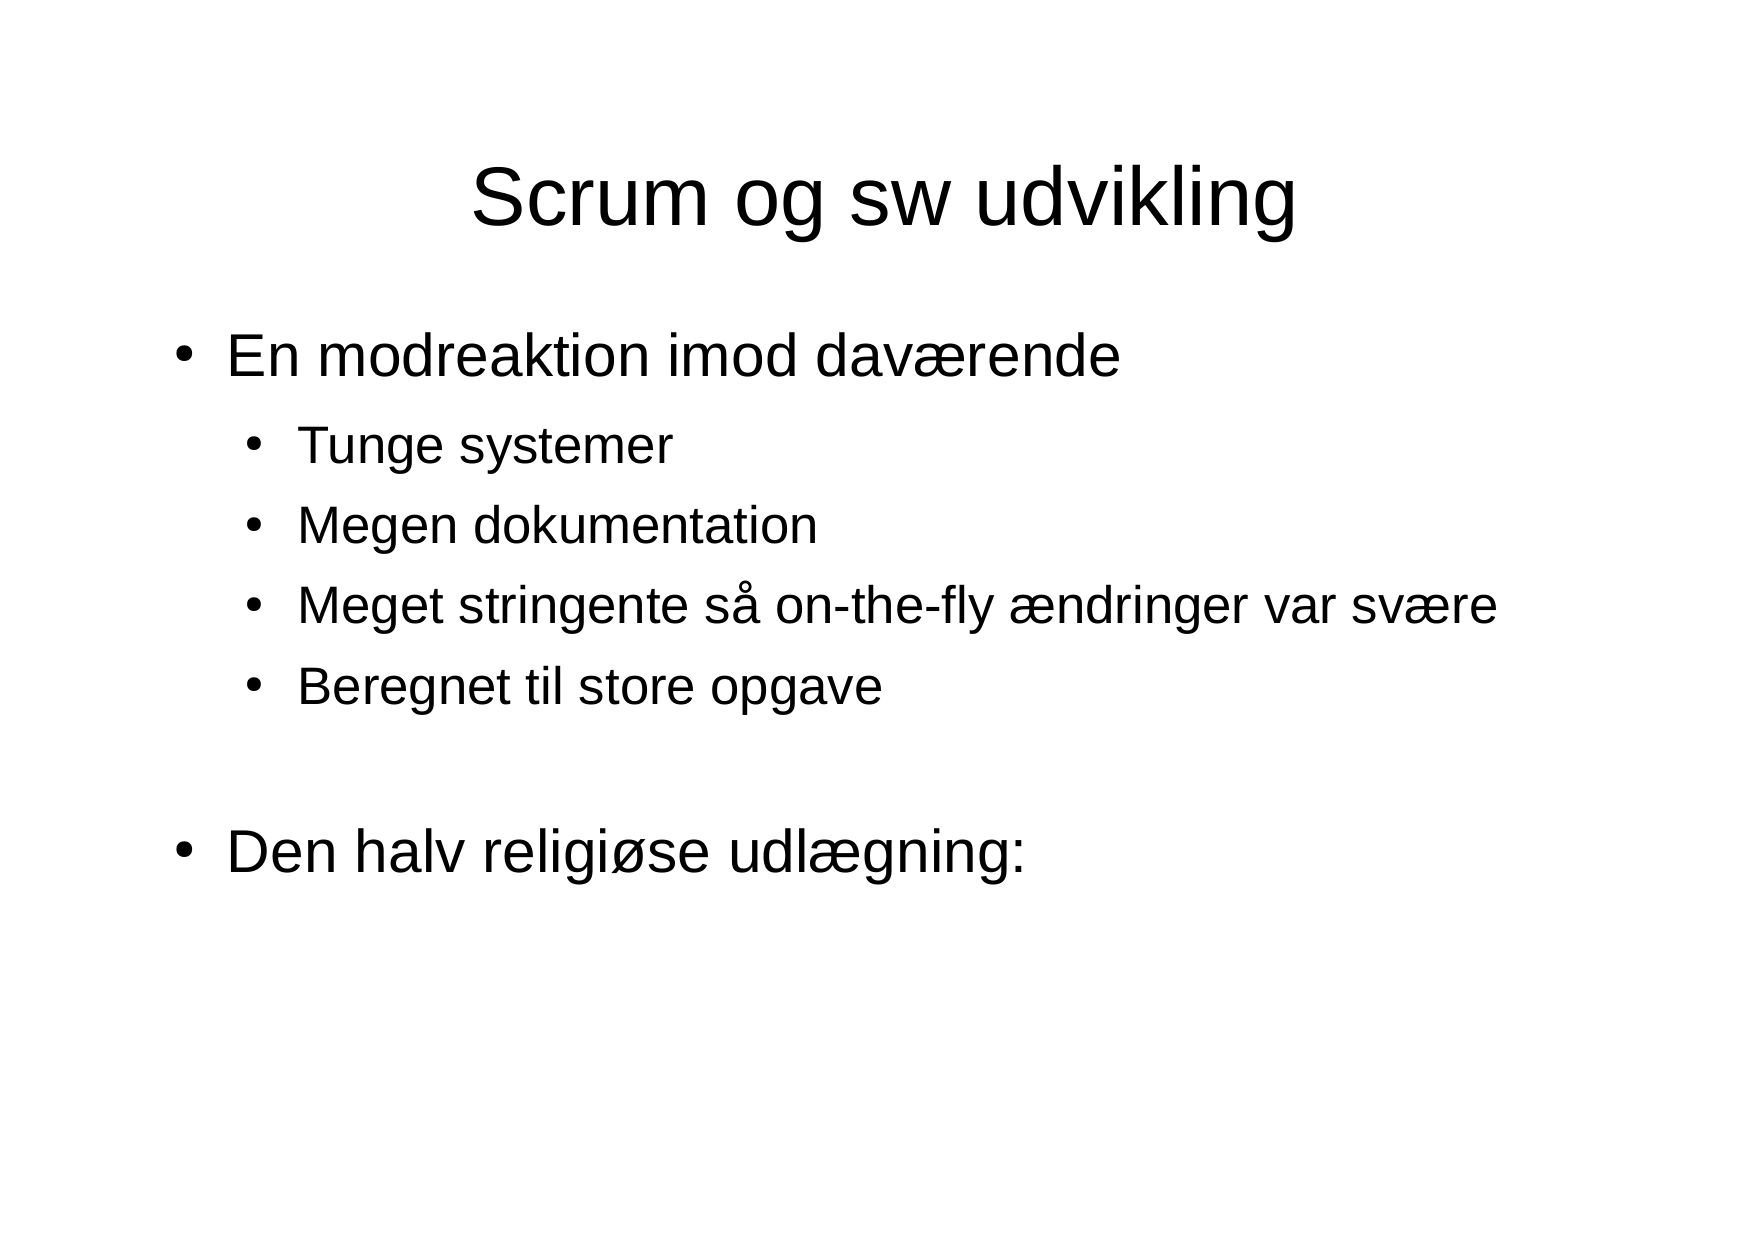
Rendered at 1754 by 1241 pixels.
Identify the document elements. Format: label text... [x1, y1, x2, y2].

list En modreaktion imod daværende Tunge systemer Megen dokumentation Meget stringente så on-the-fly ændringer var svære Beregnet til store opgave Den halv religiøse udlægning: [155, 321, 1615, 1063]
title Scrum og sw udvikling [155, 103, 1615, 291]
